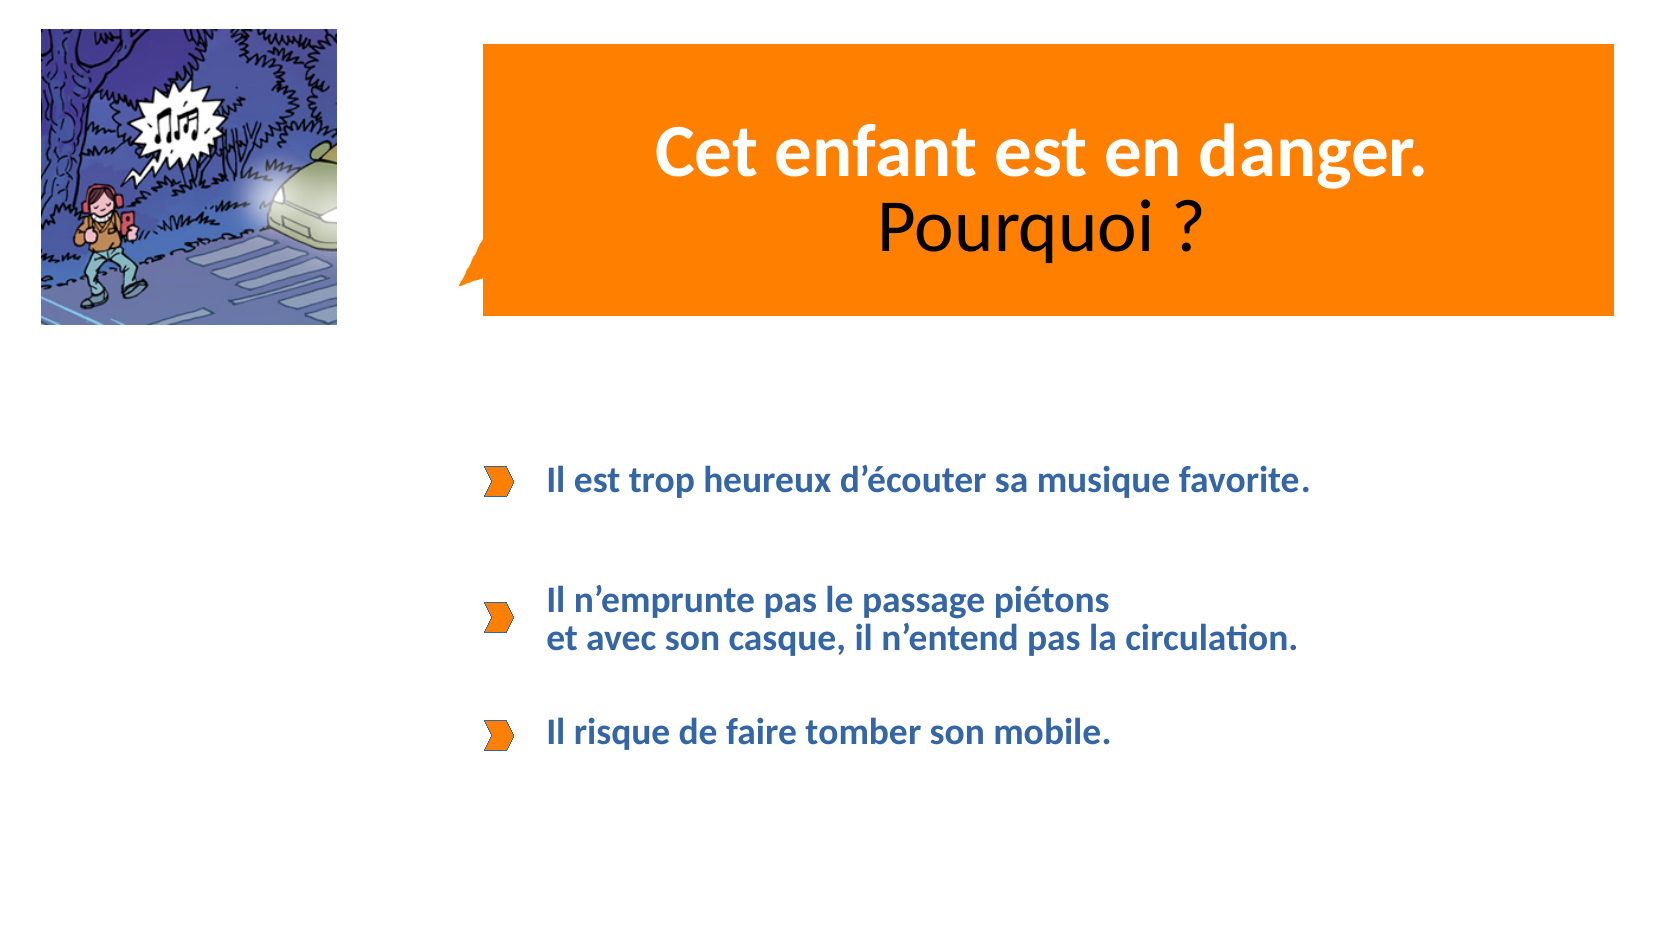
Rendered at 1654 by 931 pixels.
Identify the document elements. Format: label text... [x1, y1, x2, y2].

text_box [484, 720, 514, 751]
text_box Cet enfant est en danger. Pourquoi ? [466, 112, 1619, 278]
text_box Il risque de faire tomber son mobile. [531, 708, 1424, 762]
text_box Il est trop heureux d’écouter sa musique favorite. [531, 456, 1424, 510]
text_box [484, 466, 514, 497]
text_box [484, 602, 514, 633]
picture [5, 0, 1654, 345]
text_box Il n’emprunte pas le passage piétons et avec son casque, il n’entend pas la circulation. [531, 577, 1601, 668]
